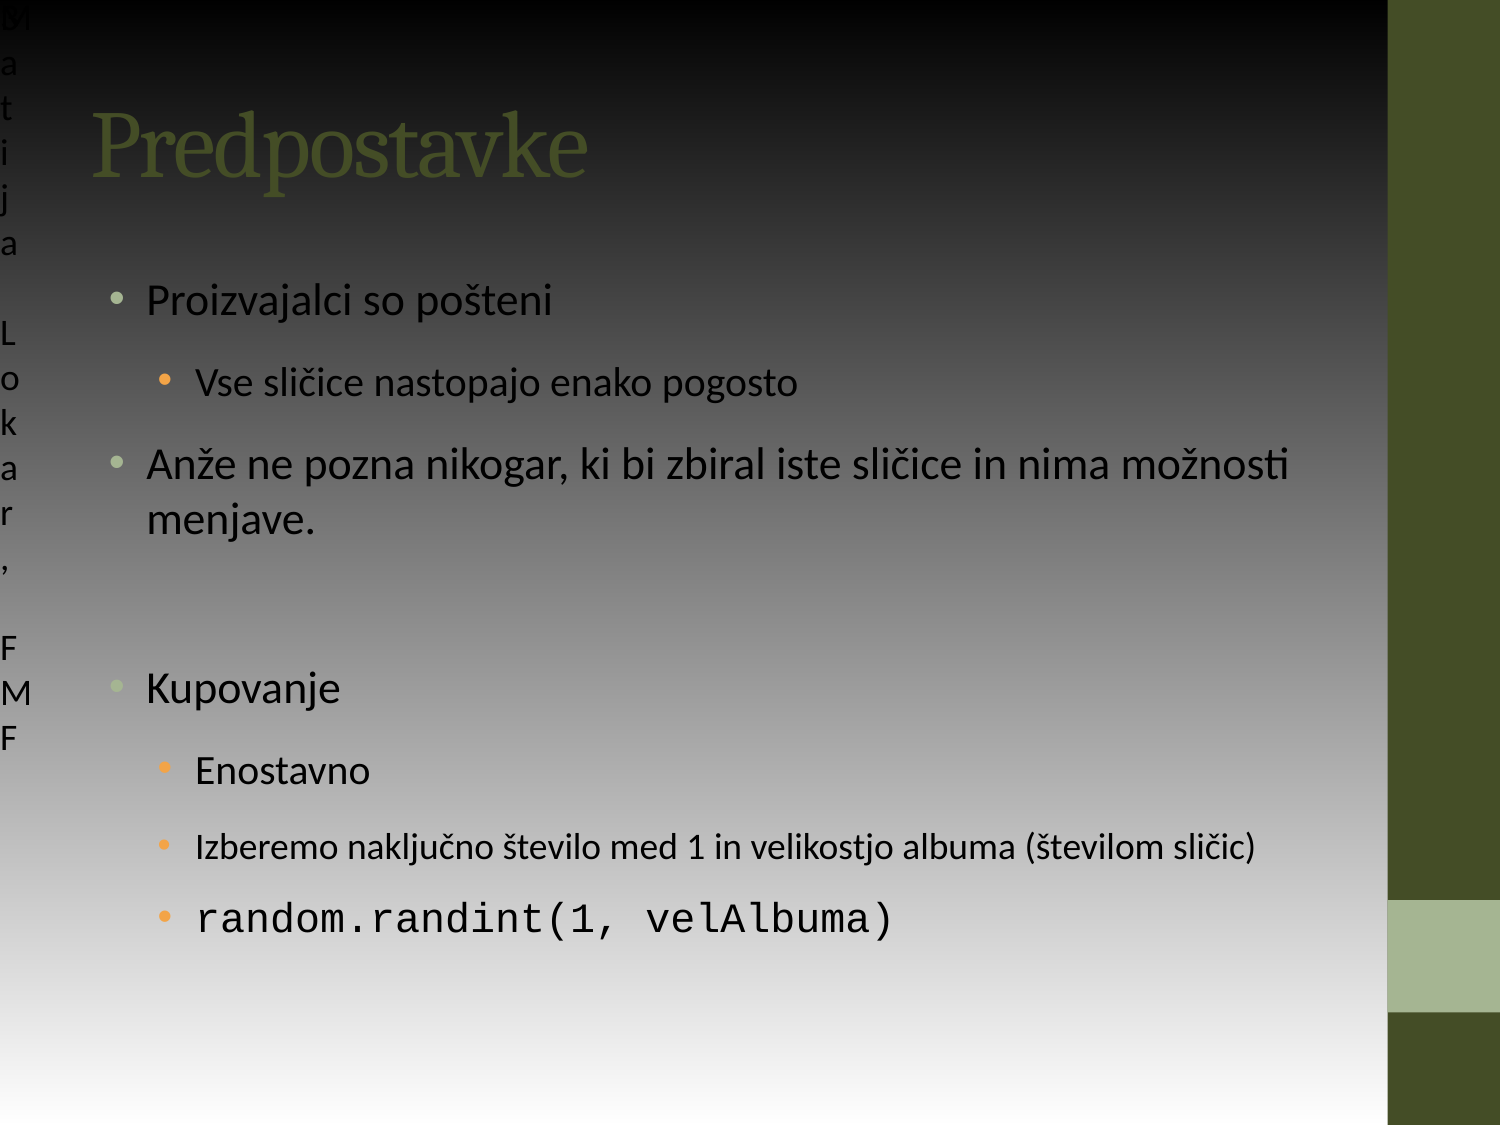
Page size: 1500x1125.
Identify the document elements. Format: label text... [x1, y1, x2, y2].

title Predpostavke [75, 45, 1325, 233]
list Proizvajalci so pošteni Vse sličice nastopajo enako pogosto Anže ne pozna nikogar, ki bi zbiral iste sličice in nima možnosti menjave. Kupovanje Enostavno Izberemo naključno število med 1 in velikostjo albuma (številom sličic) random.randint(1, velAlbuma) [75, 262, 1325, 1050]
